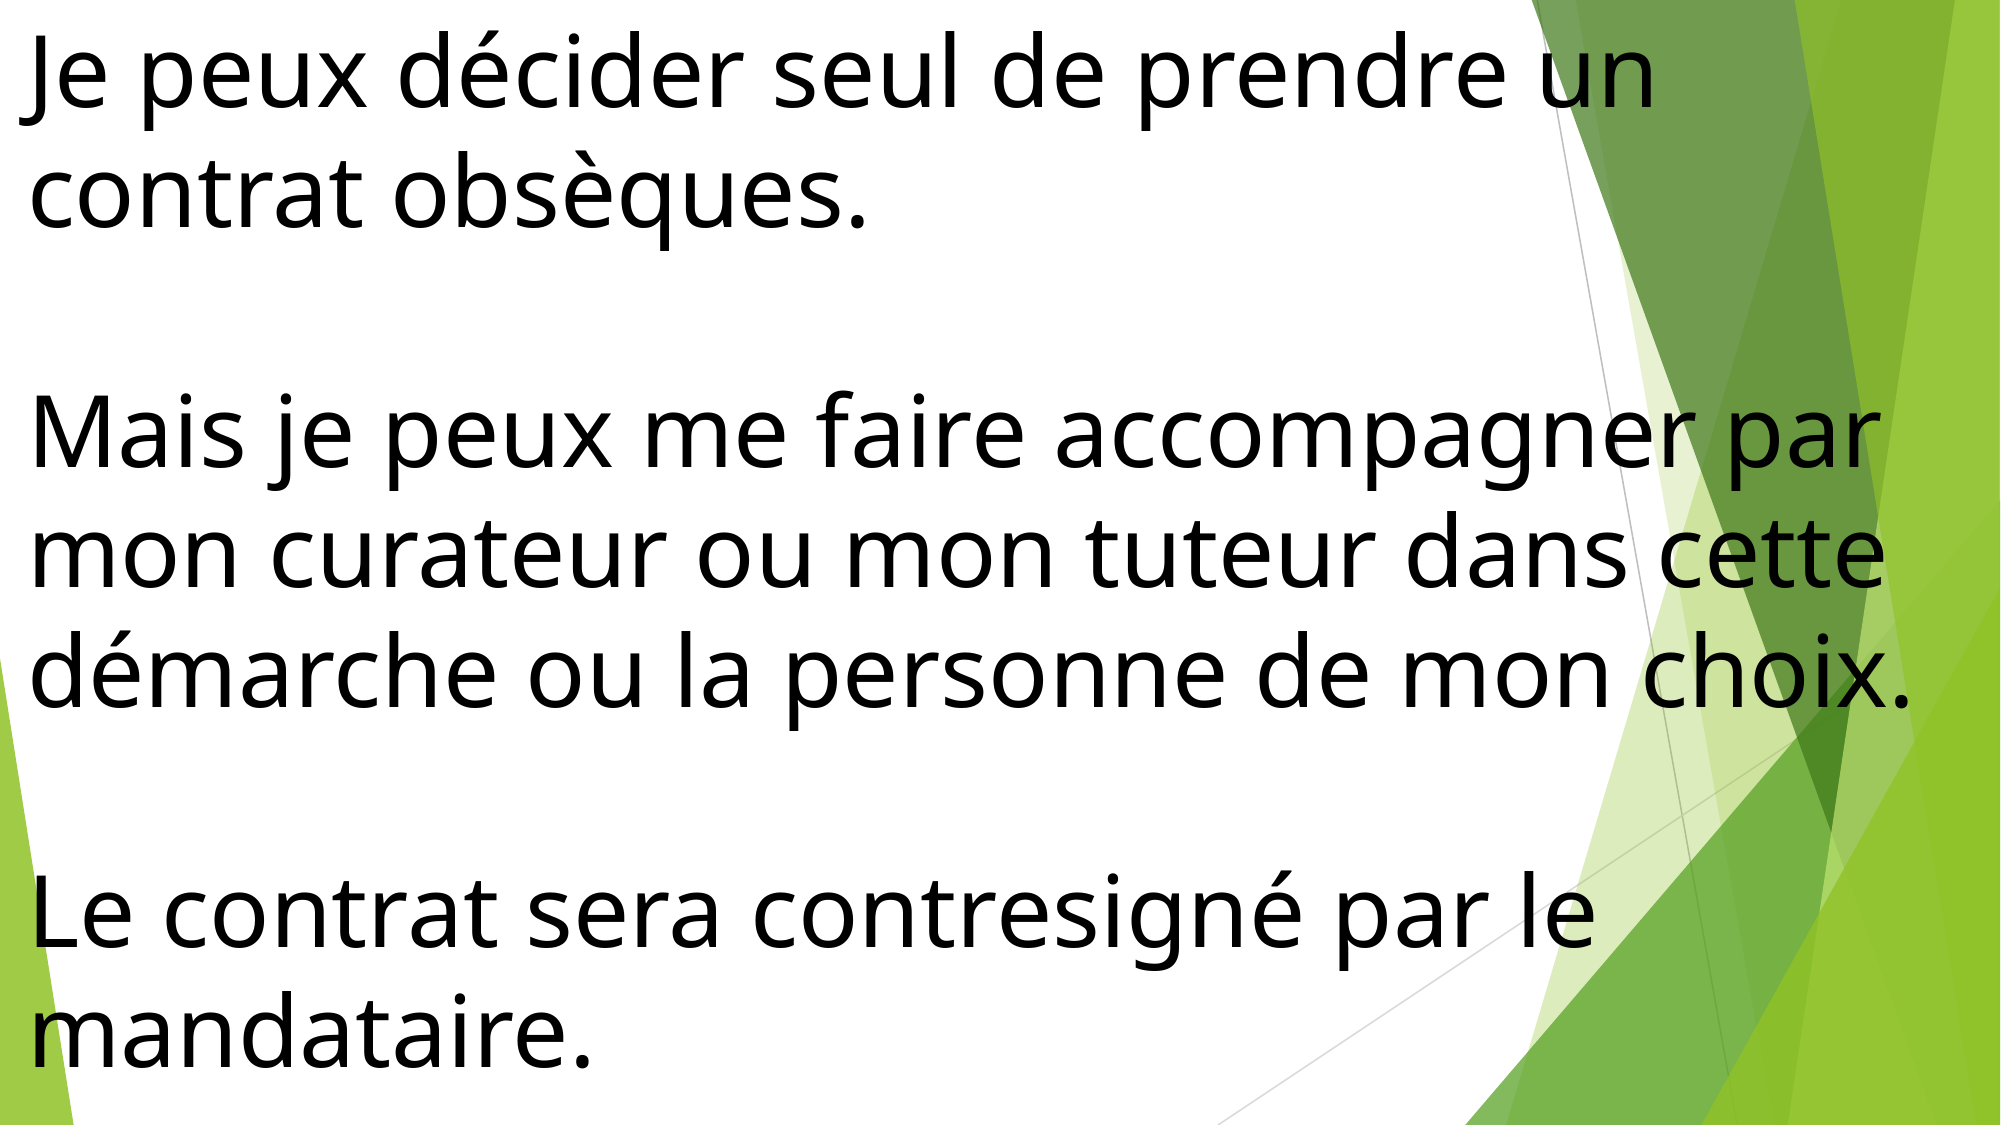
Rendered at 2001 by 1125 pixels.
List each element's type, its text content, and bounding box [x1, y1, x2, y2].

title Je peux décider seul de prendre un contrat obsèques. Mais je peux me faire accompagner par mon curateur ou mon tuteur dans cette démarche ou la personne de mon choix. Le contrat sera contresigné par le mandataire. [11, 0, 1979, 1112]
